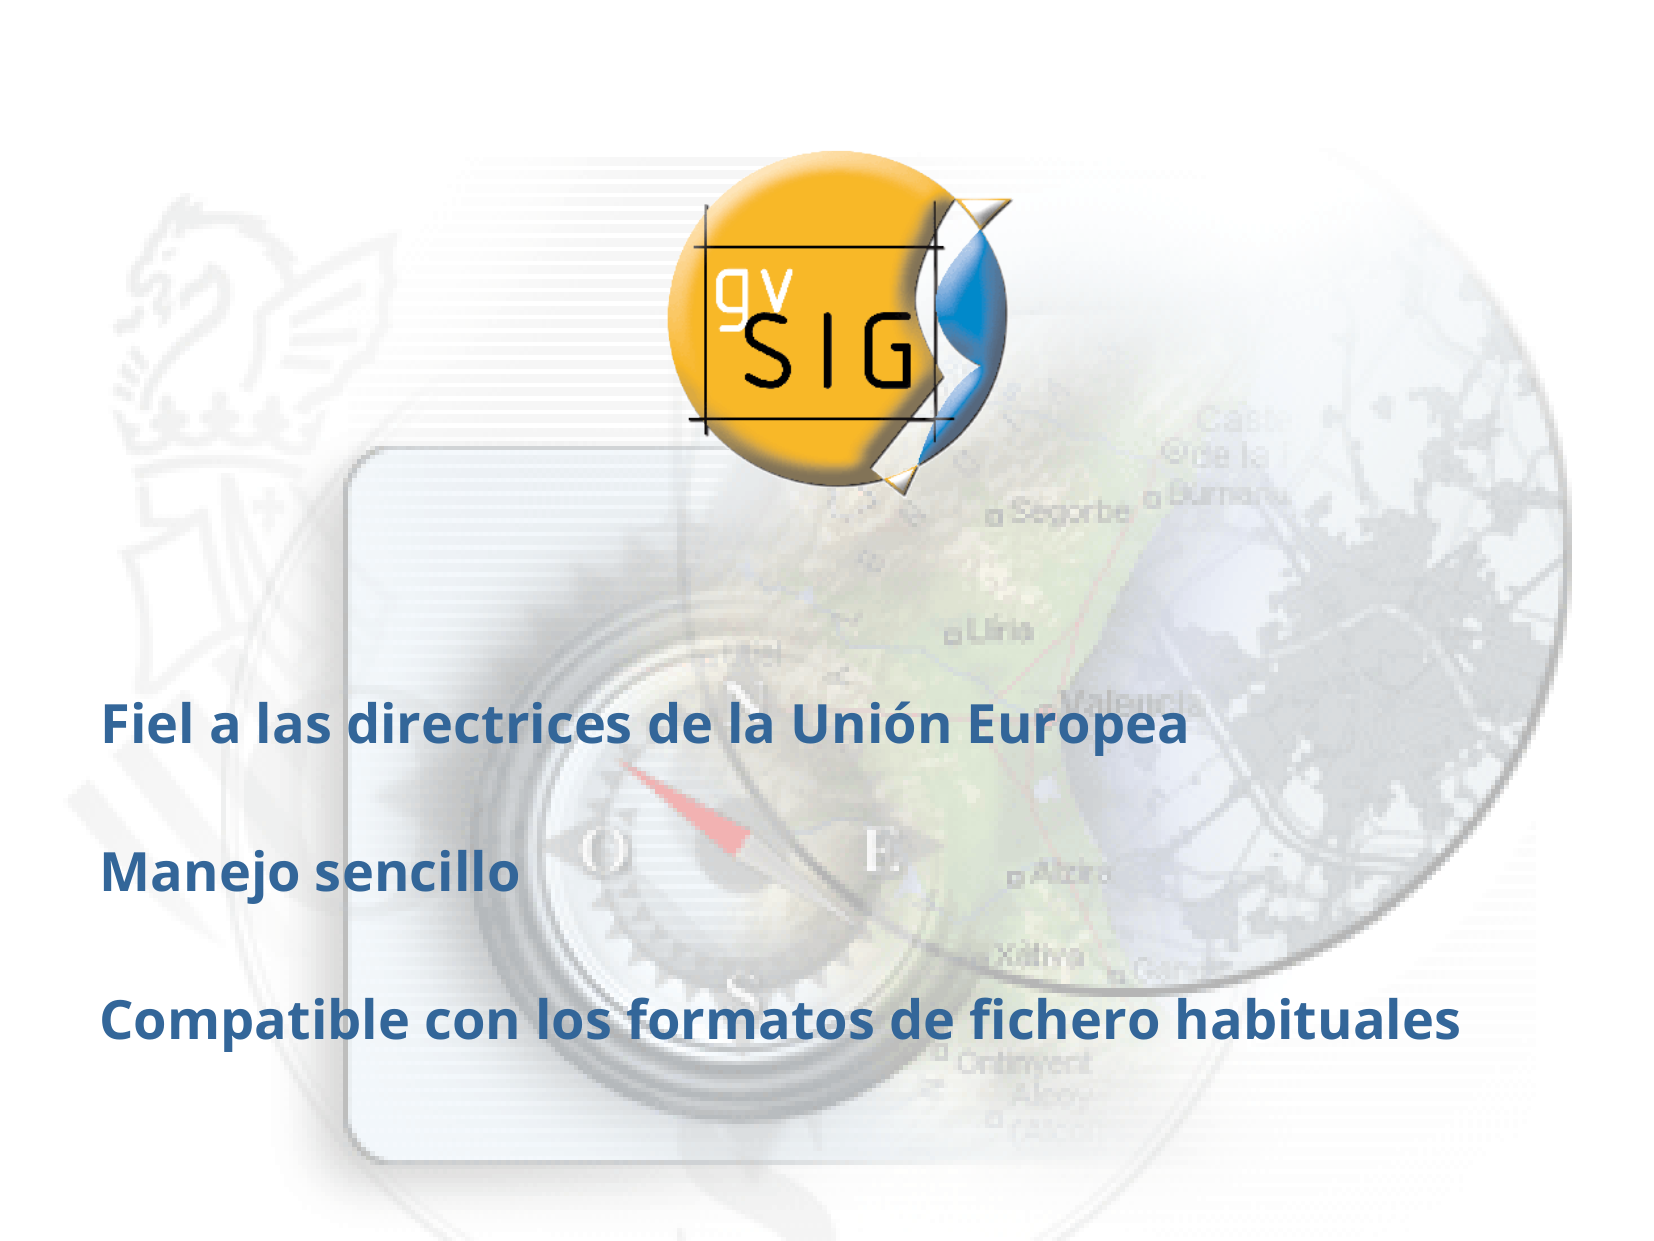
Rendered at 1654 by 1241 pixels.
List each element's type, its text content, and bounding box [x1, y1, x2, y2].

picture [661, 147, 1016, 501]
text_box Fiel a las directrices de la Unión Europea Manejo sencillo Compatible con los formatos de fichero habituales [70, 543, 1607, 993]
